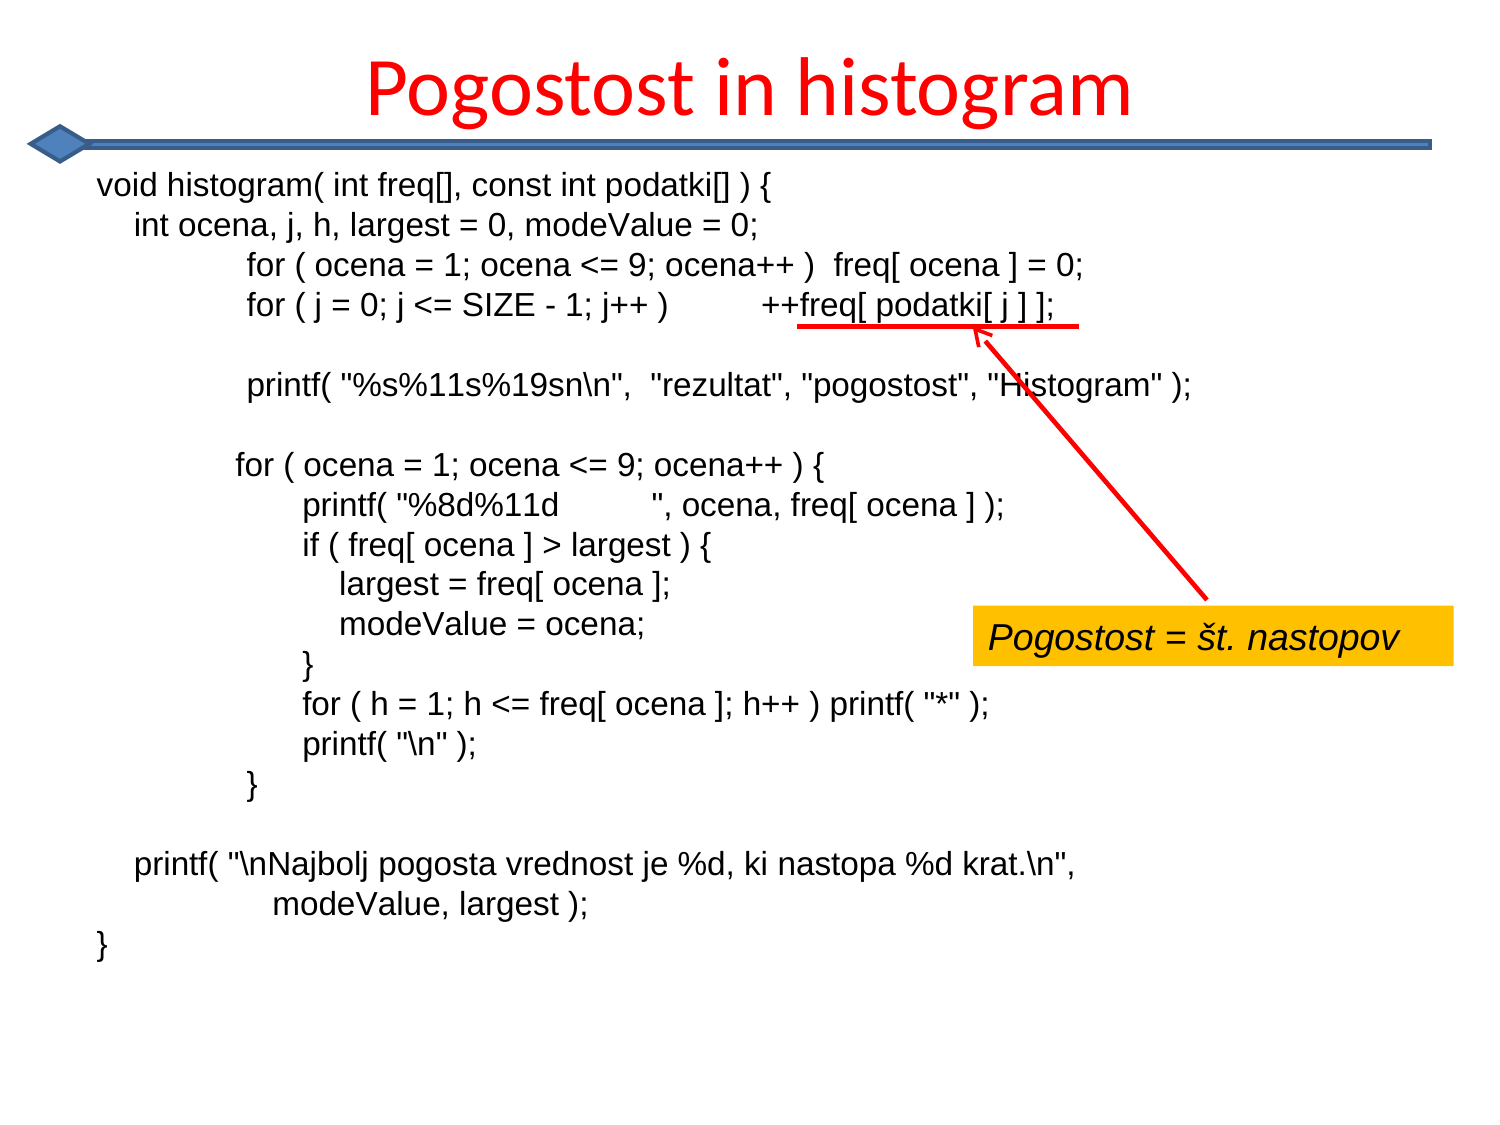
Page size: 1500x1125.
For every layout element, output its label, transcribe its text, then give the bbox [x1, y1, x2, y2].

text_box void histogram( int freq[], const int podatki[] ) { int ocena, j, h, largest = 0, modeValue = 0; for ( ocena = 1; ocena <= 9; ocena++ ) freq[ ocena ] = 0; for ( j = 0; j <= SIZE - 1; j++ ) ++freq[ podatki[ j ] ]; printf( "%s%11s%19sn\n", "rezultat", "pogostost", "Histogram" ); for ( ocena = 1; ocena <= 9; ocena++ ) { printf( "%8d%11d ", ocena, freq[ ocena ] ); if ( freq[ ocena ] > largest ) { largest = freq[ ocena ]; modeValue = ocena; } for ( h = 1; h <= freq[ ocena ]; h++ ) printf( "*" ); printf( "\n" ); } printf( "\nNajbolj pogosta vrednost je %d, ki nastopa %d krat.\n", modeValue, largest ); } [81, 155, 1395, 1010]
title Pogostost in histogram [75, 23, 1426, 141]
text_box Pogostost = št. nastopov [973, 605, 1454, 667]
